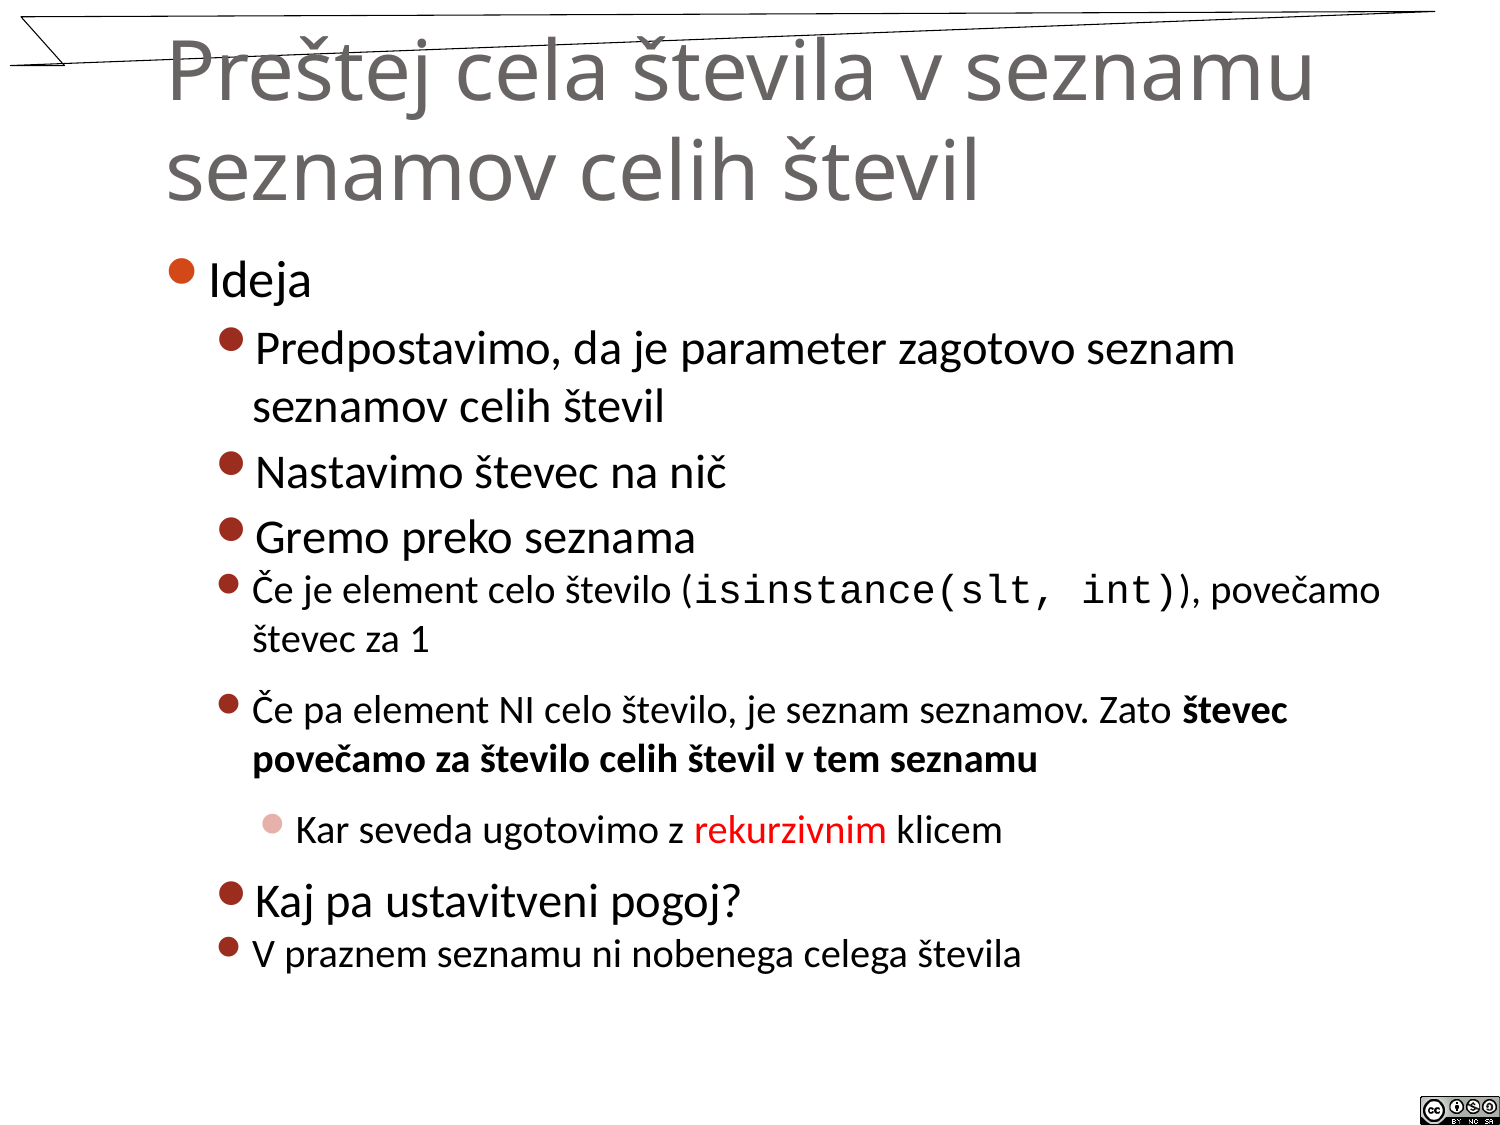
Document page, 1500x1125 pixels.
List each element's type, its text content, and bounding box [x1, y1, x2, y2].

title Preštej cela števila v seznamu seznamov celih števil [150, 45, 1425, 233]
picture [1420, 1096, 1500, 1125]
list Ideja Predpostavimo, da je parameter zagotovo seznam seznamov celih števil Nastavimo števec na nič Gremo preko seznama Če je element celo število (isinstance(slt, int)), povečamo števec za 1 Če pa element NI celo število, je seznam seznamov. Zato števec povečamo za število celih števil v tem seznamu Kar seveda ugotovimo z rekurzivnim klicem Kaj pa ustavitveni pogoj? V praznem seznamu ni nobenega celega števila [150, 237, 1425, 988]
